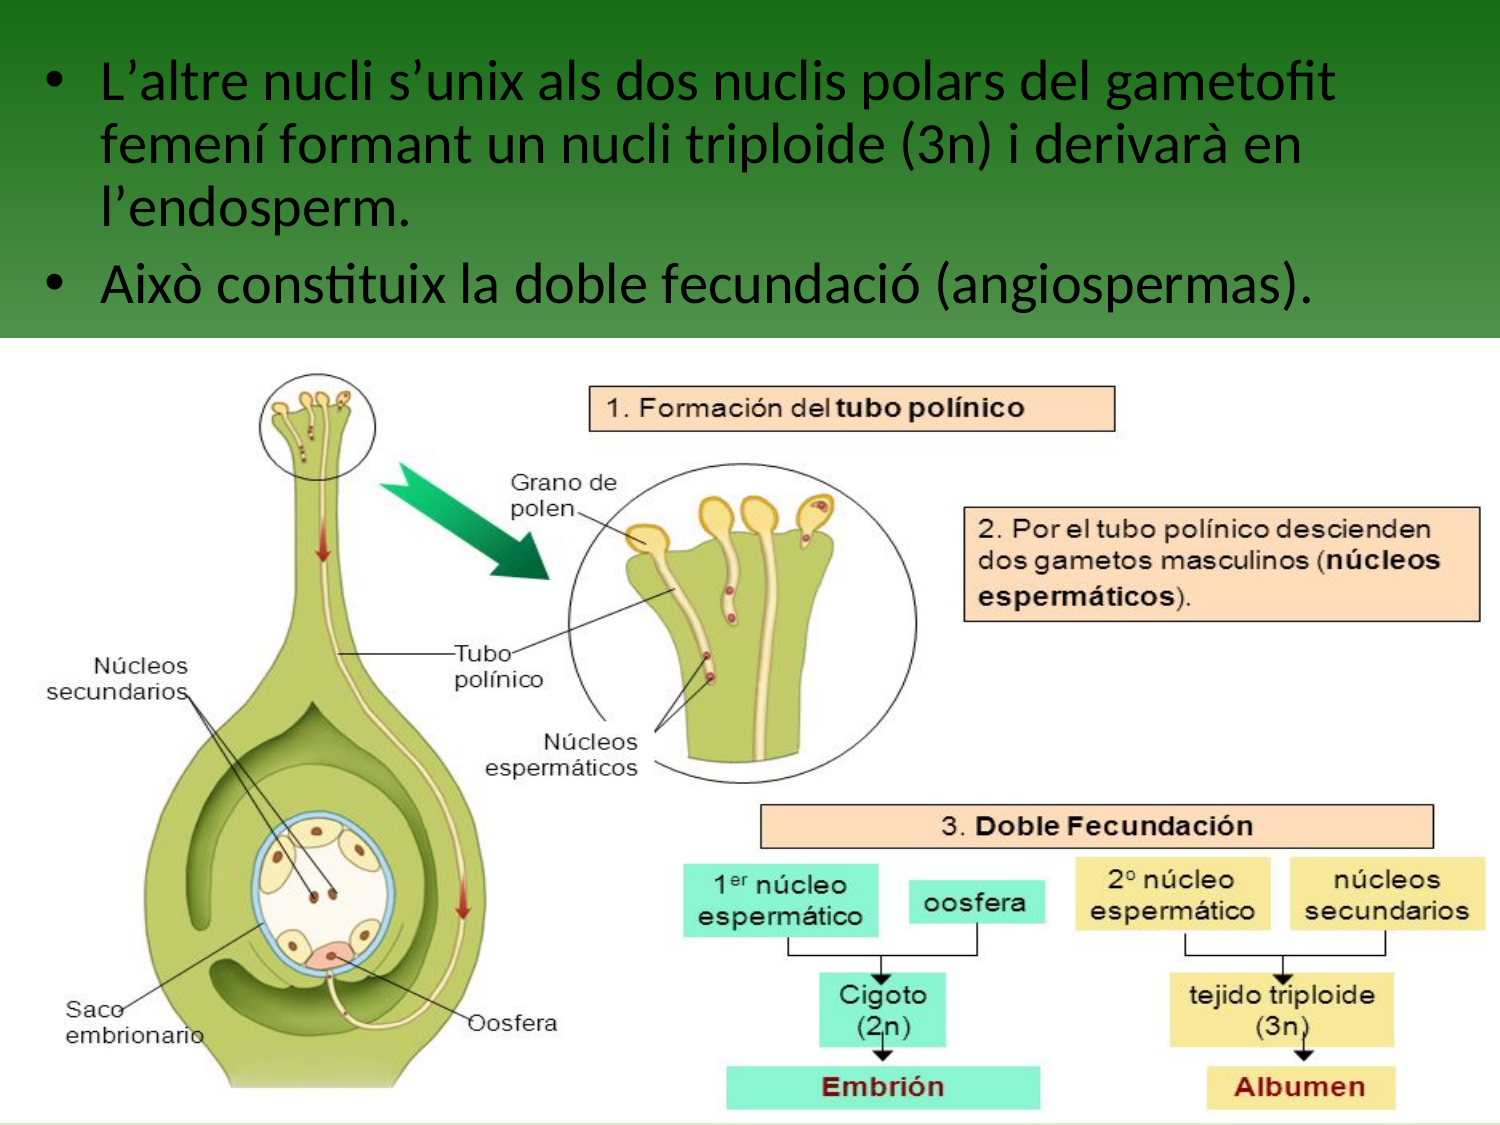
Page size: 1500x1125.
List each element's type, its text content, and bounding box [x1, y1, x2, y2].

list L’altre nucli s’unix als dos nuclis polars del gametofit femení formant un nucli triploide (3n) i derivarà en l’endosperm. Això constituix la doble fecundació (angiospermas). [29, 42, 1459, 327]
picture [0, 338, 1500, 1123]
